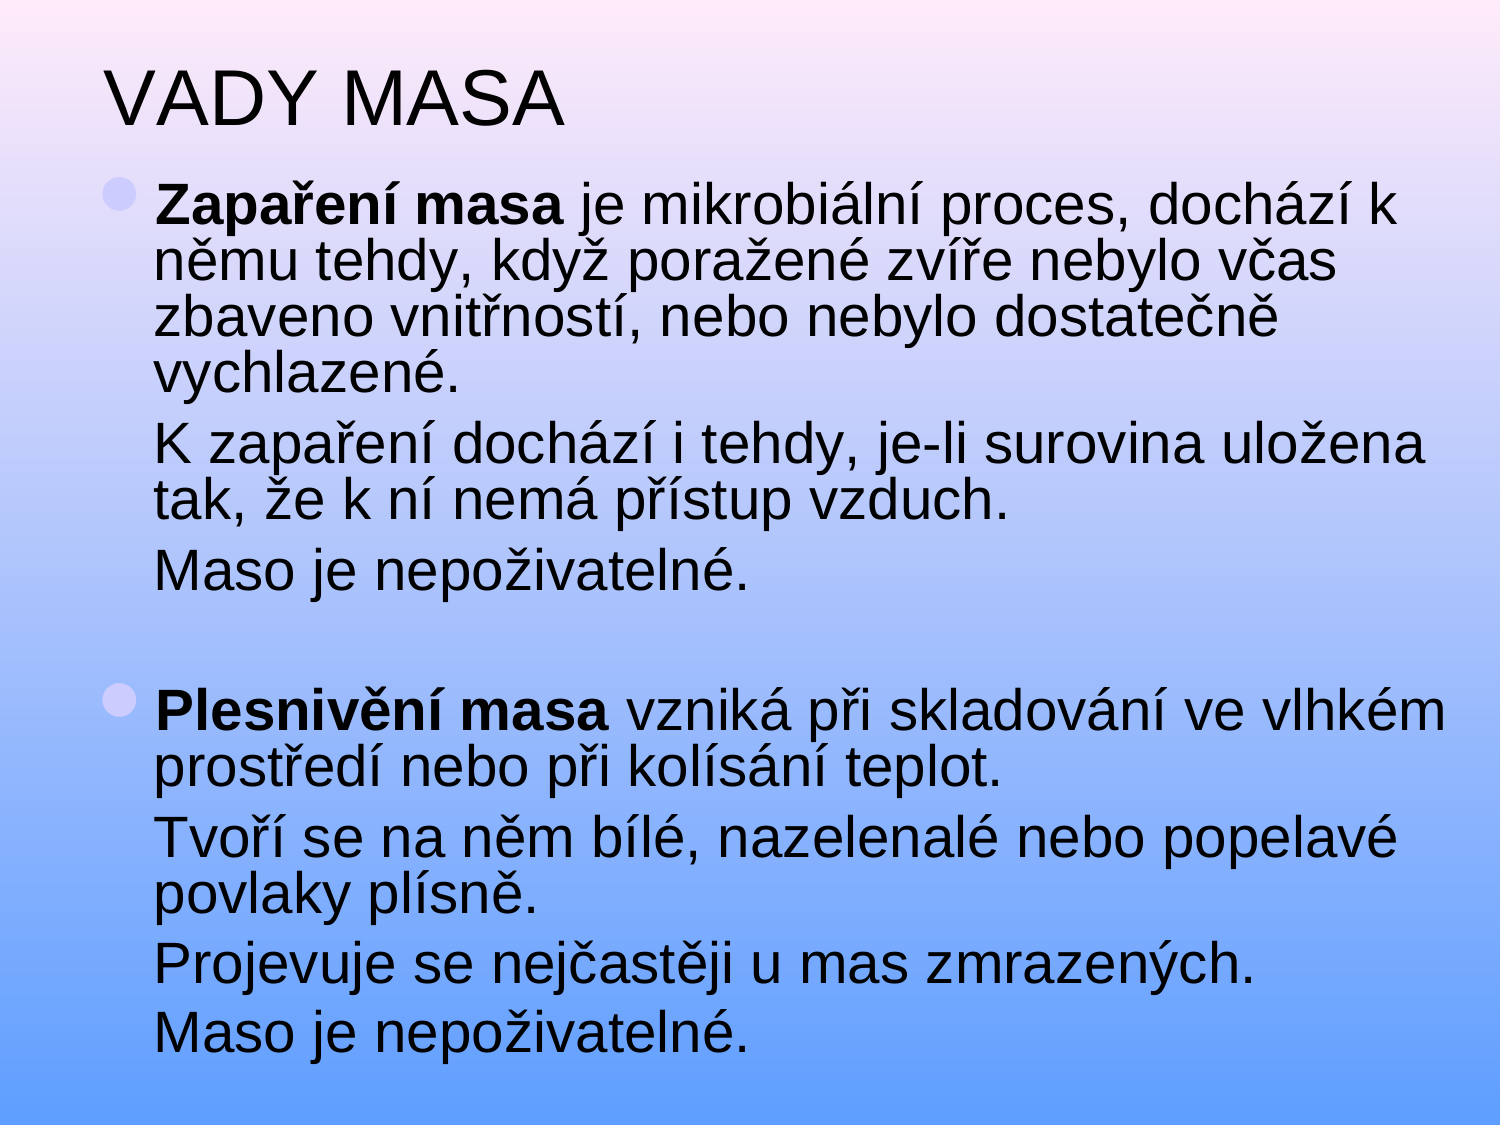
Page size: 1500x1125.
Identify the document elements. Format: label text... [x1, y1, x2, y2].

list Zapaření masa je mikrobiální proces, dochází k němu tehdy, když poražené zvíře nebylo včas zbaveno vnitřností, nebo nebylo dostatečně vychlazené. K zapaření dochází i tehdy, je-li surovina uložena tak, že k ní nemá přístup vzduch. Maso je nepoživatelné. Plesnivění masa vzniká při skladování ve vlhkém prostředí nebo při kolísání teplot. Tvoří se na něm bílé, nazelenalé nebo popelavé povlaky plísně. Projevuje se nejčastěji u mas zmrazených. Maso je nepoživatelné. [82, 172, 1500, 1125]
title VADY MASA [88, 0, 1439, 172]
